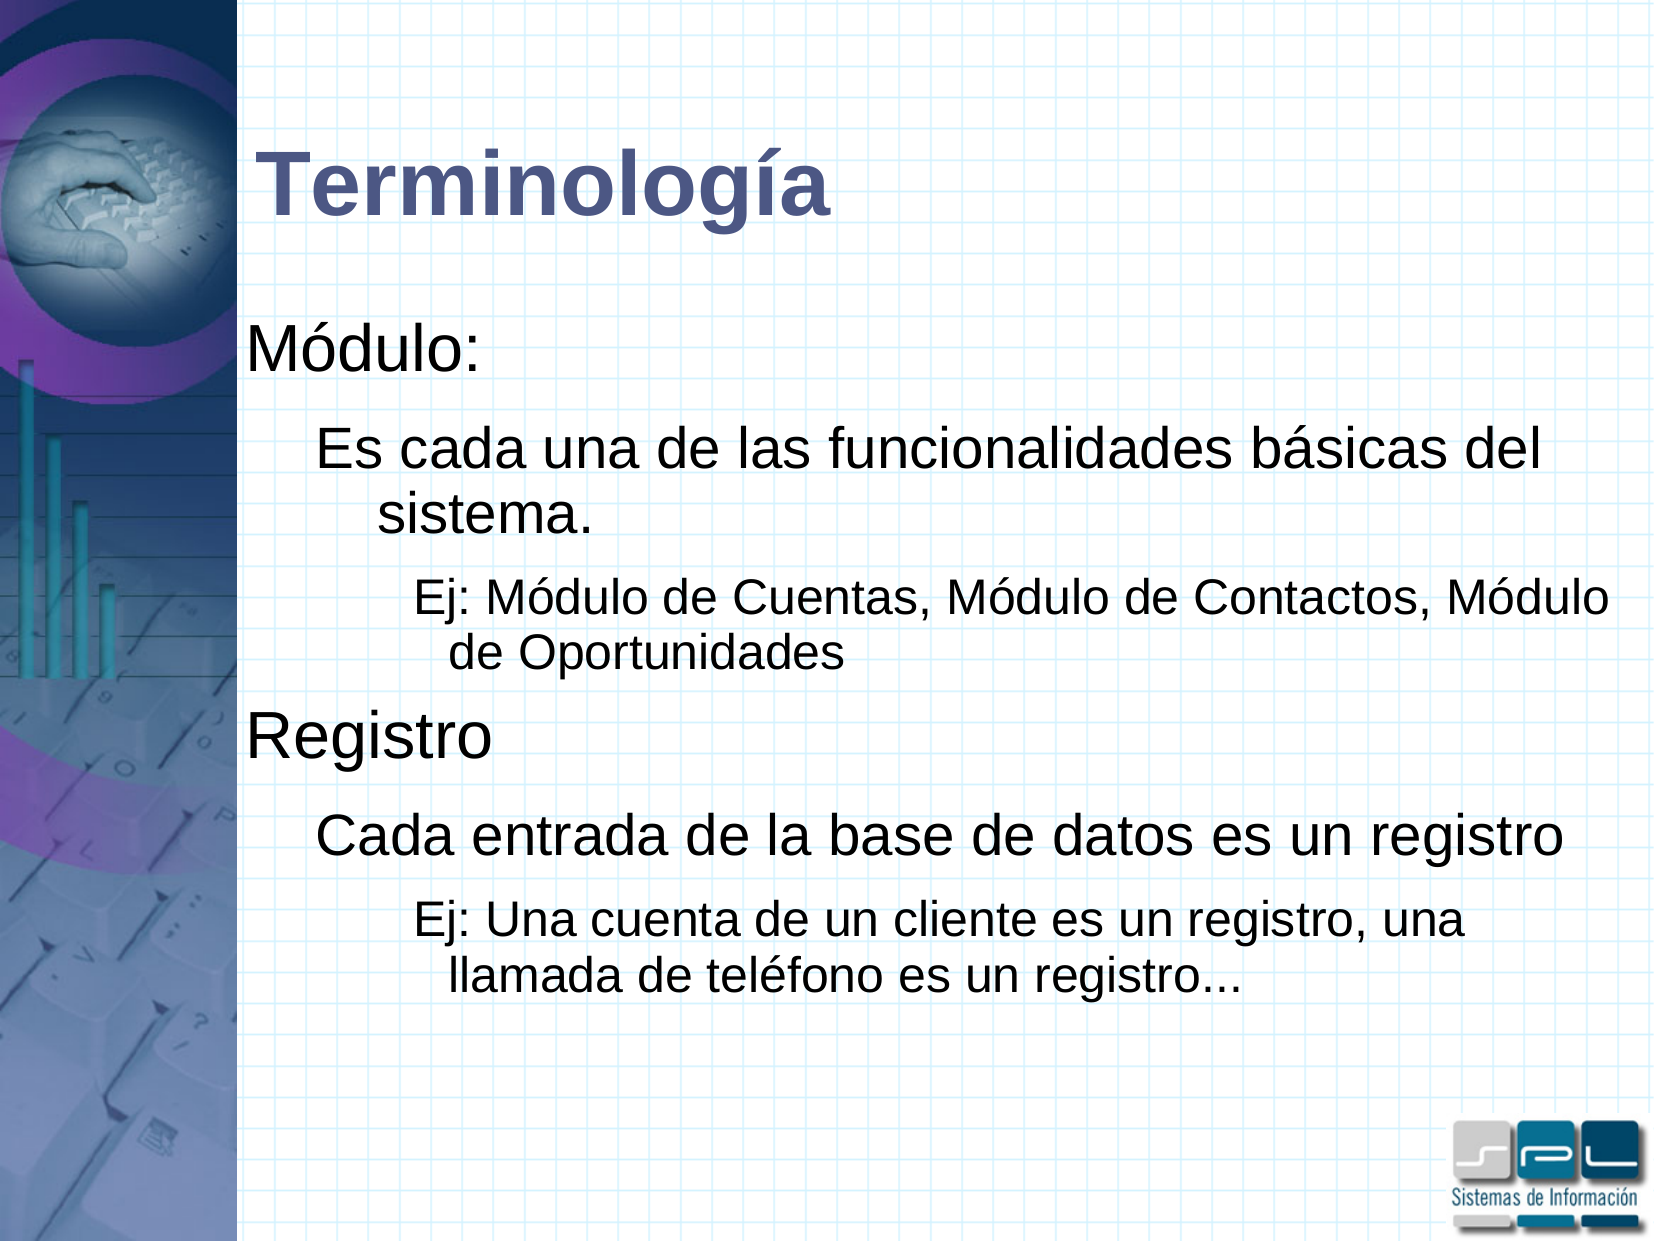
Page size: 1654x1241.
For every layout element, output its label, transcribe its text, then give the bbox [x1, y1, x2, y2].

title Terminología [254, 131, 1640, 235]
list Módulo: Es cada una de las funcionalidades básicas del sistema. Ej: Módulo de Cuentas, Módulo de Contactos, Módulo de Oportunidades Registro Cada entrada de la base de datos es un registro Ej: Una cuenta de un cliente es un registro, una llamada de teléfono es un registro... [236, 311, 1616, 1093]
picture [0, 0, 1654, 1241]
